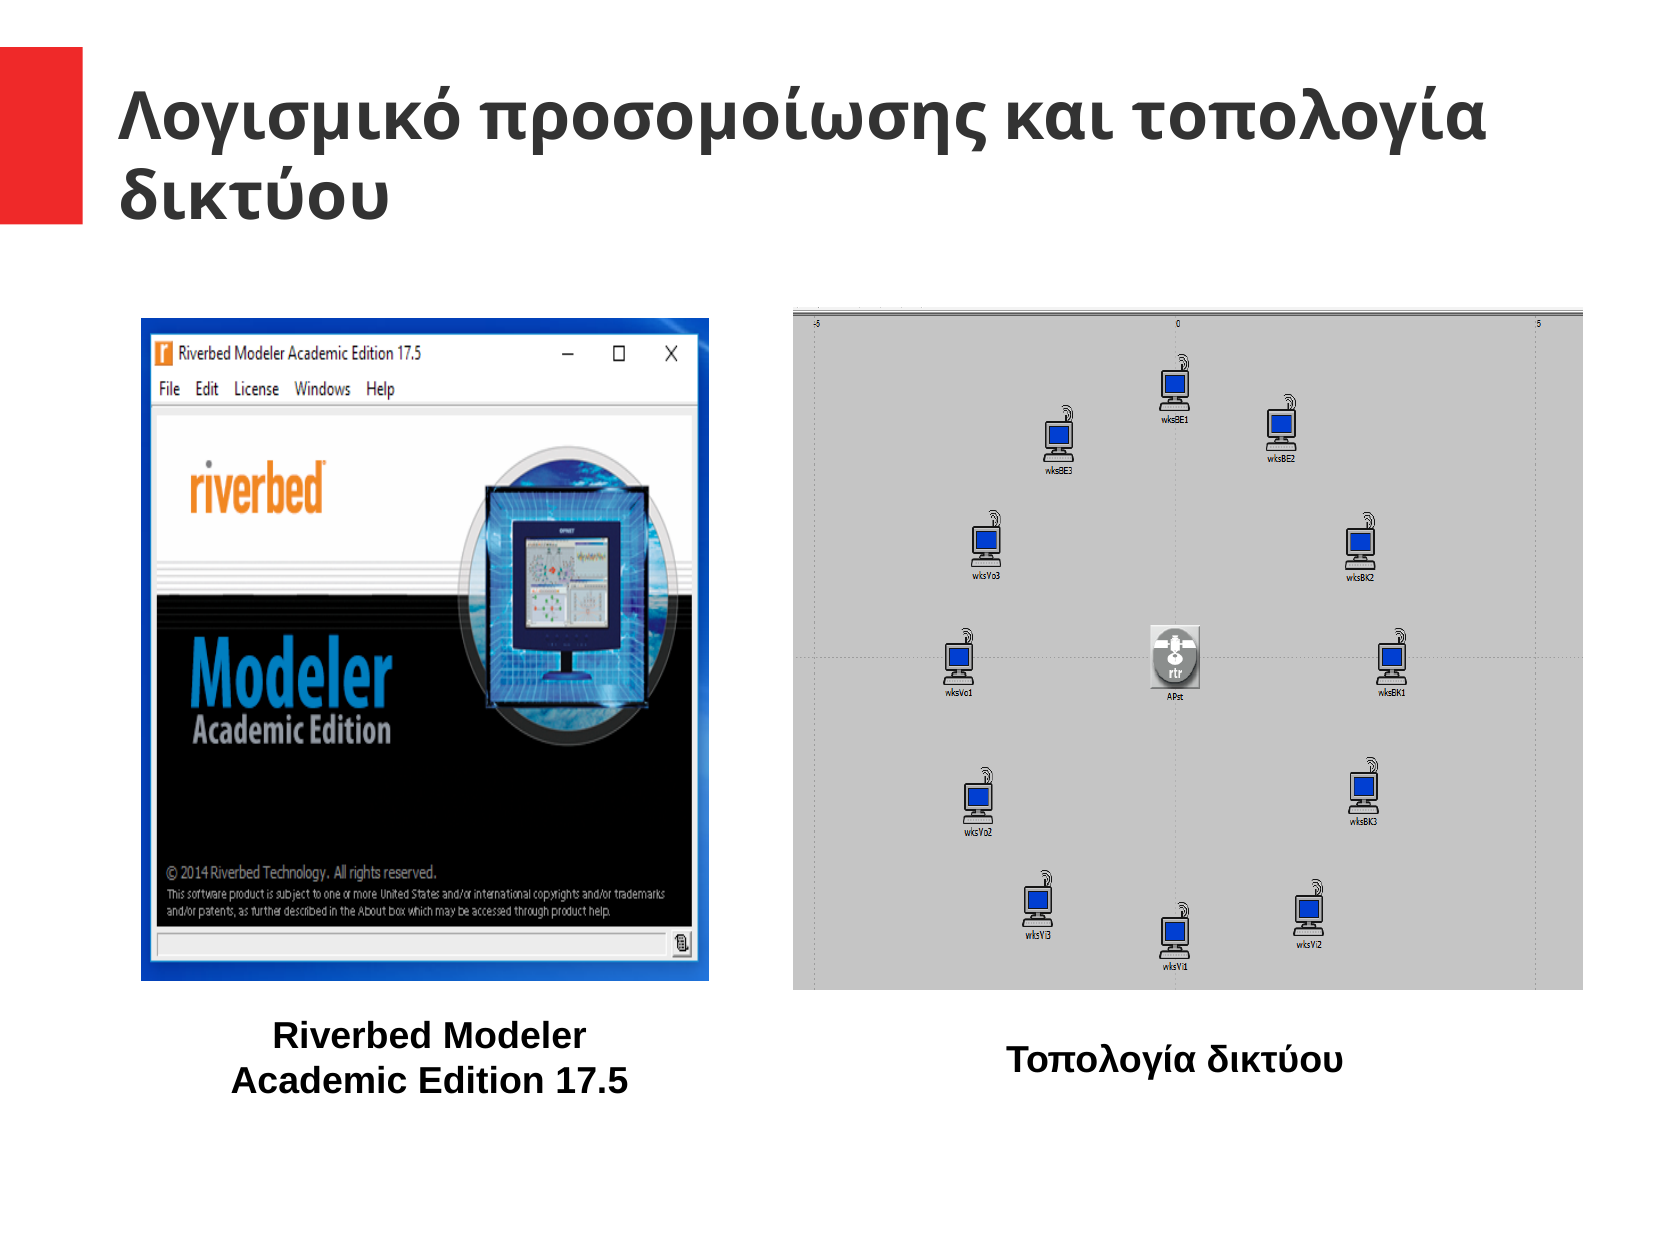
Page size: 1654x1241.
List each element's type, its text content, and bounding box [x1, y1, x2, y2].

text_box Riverbed Modeler Academic Edition 17.5 [165, 1003, 694, 1085]
picture [793, 307, 1583, 990]
text_box Λογισμικό προσομοίωσης και τοπολογία δικτύου [118, 49, 1571, 257]
picture [141, 318, 709, 981]
text_box Τοπολογία δικτύου [991, 1028, 1516, 1085]
